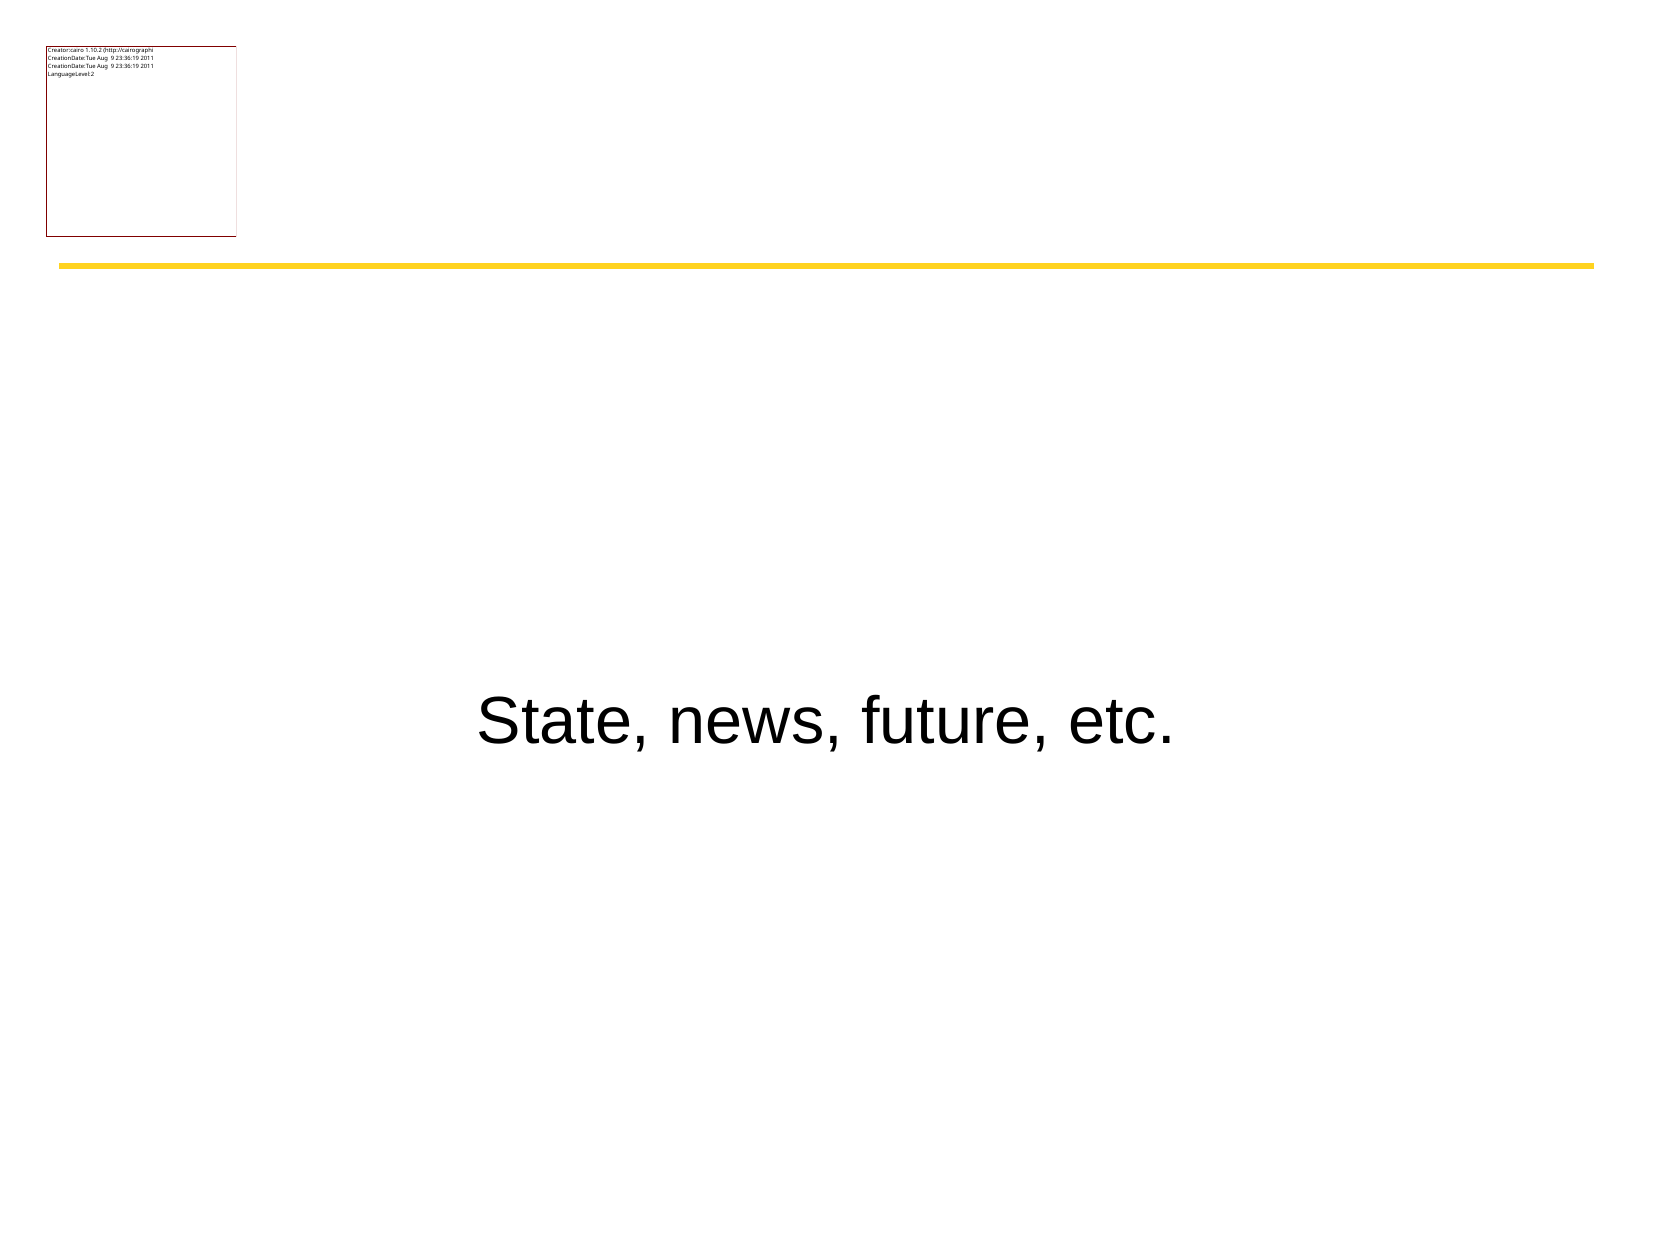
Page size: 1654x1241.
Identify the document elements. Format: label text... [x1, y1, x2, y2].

subtitle State, news, future, etc. [82, 290, 1571, 1152]
